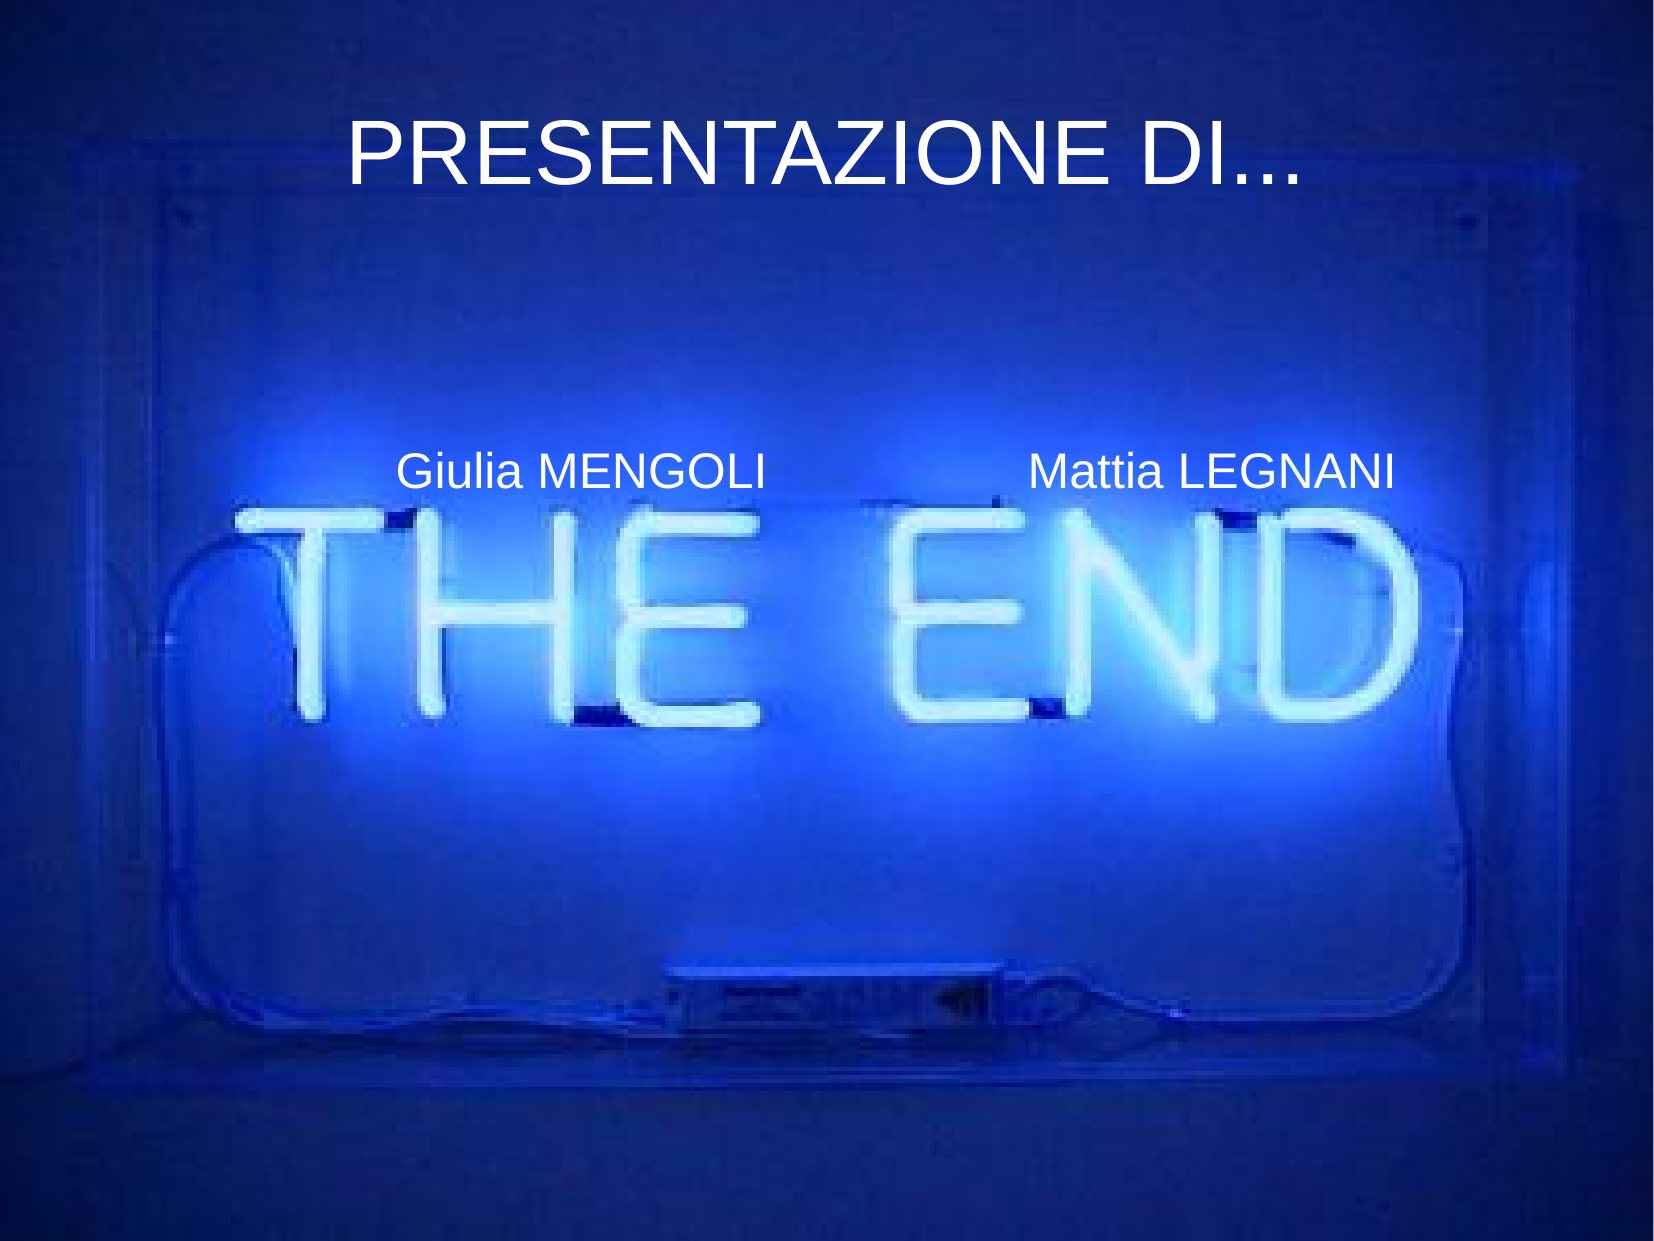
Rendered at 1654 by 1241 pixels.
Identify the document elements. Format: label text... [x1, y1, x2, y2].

list Mattia LEGNANI [956, 442, 1654, 1241]
title PRESENTAZIONE DI... [82, 49, 1571, 257]
picture [0, 0, 1654, 1241]
list Giulia MENGOLI [324, 442, 956, 1241]
